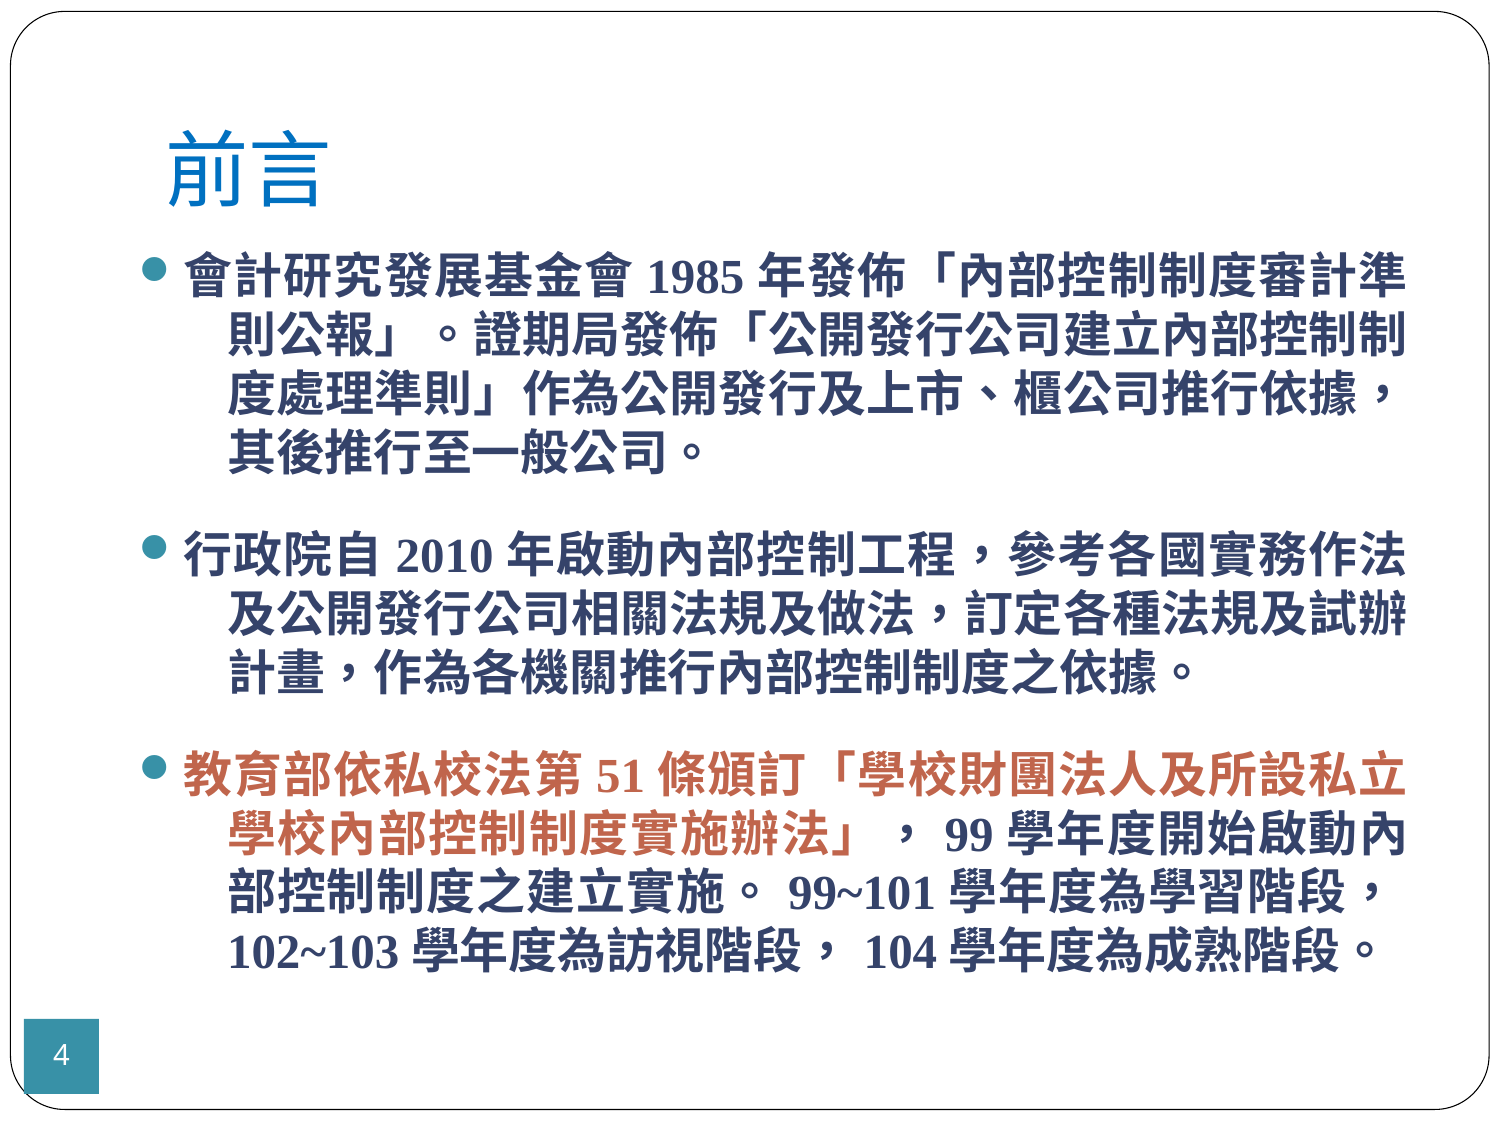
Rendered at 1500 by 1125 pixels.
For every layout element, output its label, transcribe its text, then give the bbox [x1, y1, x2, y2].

list 會計研究發展基金會1985年發佈「內部控制制度審計準則公報」。證期局發佈「公開發行公司建立內部控制制度處理準則」作為公開發行及上市、櫃公司推行依據，其後推行至一般公司。 行政院自2010年啟動內部控制工程，參考各國實務作法及公開發行公司相關法規及做法，訂定各種法規及試辦計畫，作為各機關推行內部控制制度之依據。 教育部依私校法第51條頒訂「學校財團法人及所設私立學校內部控制制度實施辦法」，99學年度開始啟動內部控制制度之建立實施。99~101學年度為學習階段，102~103學年度為訪視階段，104學年度為成熟階段。 [123, 237, 1424, 988]
text_box 4 [23, 1018, 99, 1094]
title 前言 [150, 45, 1426, 233]
